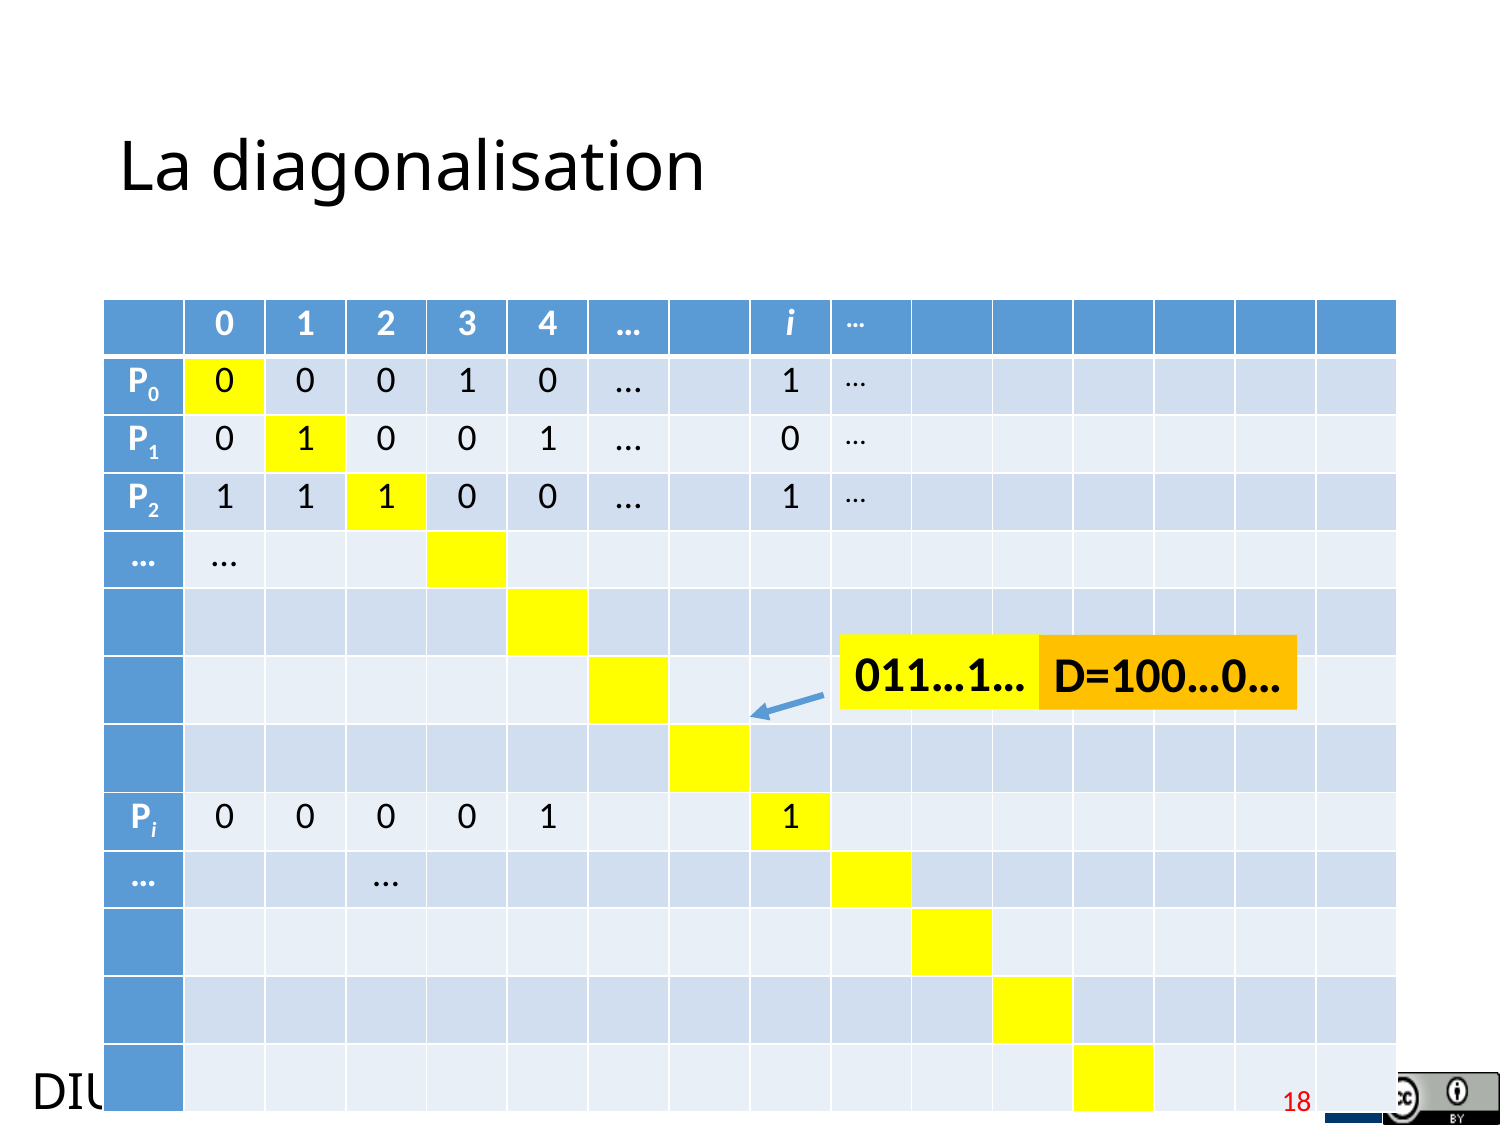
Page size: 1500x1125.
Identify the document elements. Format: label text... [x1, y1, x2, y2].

table_cell [993, 589, 1072, 634]
table_cell [589, 793, 668, 850]
table_cell [1074, 474, 1153, 530]
table_cell [751, 657, 830, 723]
table_header [1155, 300, 1234, 354]
table_cell [832, 1045, 911, 1111]
table_cell [427, 725, 506, 792]
table_cell [670, 852, 749, 907]
table_cell [1236, 725, 1315, 792]
table_header 3 [427, 300, 506, 354]
table_cell 1 [508, 793, 587, 850]
table_cell [1074, 416, 1153, 472]
table_cell [993, 1045, 1072, 1111]
table_cell [912, 589, 992, 634]
table_cell [266, 657, 345, 723]
table_cell [427, 657, 506, 723]
table_cell … [589, 474, 668, 530]
table_cell [912, 532, 992, 587]
table_cell [993, 474, 1072, 530]
table_cell [104, 589, 183, 655]
table_cell [1236, 589, 1315, 655]
table_cell [1155, 725, 1234, 792]
table_cell [1155, 359, 1234, 414]
table_cell [1074, 793, 1153, 850]
table_cell [670, 589, 749, 655]
table_cell [427, 852, 506, 907]
table_cell [993, 710, 1072, 723]
table_header [670, 300, 749, 354]
table_cell [347, 977, 426, 1043]
table_header [993, 300, 1072, 354]
table_cell [508, 852, 587, 907]
table_cell 0 [427, 416, 506, 472]
table_cell [1074, 852, 1153, 907]
table_cell [751, 589, 830, 655]
table_header … [832, 300, 911, 354]
table_cell [832, 657, 911, 723]
table_cell 0 [347, 359, 426, 414]
table_cell [1236, 977, 1315, 1043]
table_cell [1317, 852, 1396, 907]
table_cell [1074, 532, 1153, 587]
table_cell P1 [104, 416, 183, 472]
table_cell [508, 657, 587, 723]
table_cell [185, 589, 264, 655]
title La diagonalisation [103, 59, 1397, 278]
table_cell [185, 1045, 264, 1111]
table_cell [1155, 1045, 1234, 1111]
table_cell [347, 657, 426, 723]
table_cell [751, 532, 830, 587]
table_cell [993, 416, 1072, 472]
table_cell [832, 532, 911, 587]
table_header i [751, 300, 830, 354]
table_cell [185, 657, 264, 723]
slide_number <numéro> [1240, 1070, 1327, 1125]
table_cell 1 [508, 416, 587, 472]
table_cell 0 [185, 416, 264, 472]
table_cell [993, 793, 1072, 850]
table_cell [266, 725, 345, 792]
table_cell [1074, 589, 1153, 634]
table_cell [104, 725, 183, 792]
table_cell [751, 977, 830, 1043]
table_cell [347, 589, 426, 655]
table_cell 0 [427, 474, 506, 530]
table_cell [832, 793, 911, 850]
table_header 2 [347, 300, 426, 354]
table_cell [427, 977, 506, 1043]
table_cell [993, 852, 1072, 907]
table_cell [1317, 977, 1396, 1043]
table_cell … [832, 474, 911, 530]
table_cell [347, 1045, 426, 1111]
table_cell 1 [427, 359, 506, 414]
table_header 0 [185, 300, 264, 354]
table_cell [266, 852, 345, 907]
picture [1383, 1072, 1500, 1125]
table_cell [1074, 977, 1153, 1043]
table_cell [1236, 1045, 1315, 1111]
table_header [1317, 300, 1396, 354]
table_cell [1155, 977, 1234, 1043]
table_cell [670, 725, 749, 792]
table_cell [1155, 589, 1234, 634]
table_cell [751, 725, 830, 792]
table_cell [589, 532, 668, 587]
table_cell [1236, 359, 1315, 414]
table_cell 1 [266, 474, 345, 530]
table_cell [670, 657, 749, 723]
table_cell … [832, 416, 911, 472]
table_header 1 [266, 300, 345, 354]
table_cell [1236, 532, 1315, 587]
table_cell [1236, 657, 1315, 723]
table_cell [751, 909, 830, 975]
table_cell 0 [508, 474, 587, 530]
table_cell [1236, 793, 1315, 850]
table_cell [1074, 359, 1153, 414]
table_cell 1 [266, 416, 345, 472]
table_cell [832, 725, 911, 792]
table_cell [508, 725, 587, 792]
table_cell [1074, 1045, 1153, 1111]
table_cell [508, 1045, 587, 1111]
table_cell [589, 852, 668, 907]
text_box 011…1… [840, 634, 1039, 710]
table_cell [1317, 657, 1396, 723]
table_cell [427, 532, 506, 587]
table_cell … [185, 532, 264, 587]
table_cell [1317, 359, 1396, 414]
table_cell [993, 909, 1072, 975]
table_cell [1155, 532, 1234, 587]
table_cell [1236, 416, 1315, 472]
table_cell 0 [347, 416, 426, 472]
table_cell 1 [347, 474, 426, 530]
table_header [1074, 300, 1153, 354]
table_cell [670, 359, 749, 414]
table_cell [589, 909, 668, 975]
table_cell [912, 852, 992, 907]
table_cell [993, 532, 1072, 587]
table_cell [1236, 852, 1315, 907]
table_cell [832, 909, 911, 975]
table_cell [993, 359, 1072, 414]
table_cell [670, 416, 749, 472]
table_cell [670, 474, 749, 530]
table_cell P2 [104, 474, 183, 530]
table_cell … [104, 532, 183, 587]
table_cell [832, 977, 911, 1043]
table_header 4 [508, 300, 587, 354]
table_cell [832, 589, 911, 655]
table_cell [1236, 909, 1315, 975]
table_cell [185, 725, 264, 792]
table_cell [266, 589, 345, 655]
table_cell [589, 589, 668, 655]
table_cell [589, 725, 668, 792]
table_cell 0 [185, 359, 264, 414]
table_cell [912, 416, 992, 472]
table_cell 1 [751, 793, 830, 850]
table_cell [427, 1045, 506, 1111]
table_cell 0 [266, 359, 345, 414]
table_cell [185, 852, 264, 907]
table_cell Pi [104, 793, 183, 850]
table_cell [589, 977, 668, 1043]
table_cell [1317, 416, 1396, 472]
picture [1327, 1113, 1382, 1123]
table_cell [993, 977, 1072, 1043]
table_cell … [589, 416, 668, 472]
table_cell [1155, 852, 1234, 907]
table_cell [912, 725, 992, 792]
table_cell [993, 725, 1072, 792]
table_cell [508, 977, 587, 1043]
table_cell [1317, 474, 1396, 530]
table_cell … [832, 359, 911, 414]
table_cell [185, 977, 264, 1043]
table_cell [832, 852, 911, 907]
table_cell [912, 474, 992, 530]
table_cell [104, 657, 183, 723]
table_cell 0 [427, 793, 506, 850]
text_box D=100…0… [1039, 634, 1298, 710]
table_cell 0 [508, 359, 587, 414]
table_cell … [589, 359, 668, 414]
table_cell [1155, 474, 1234, 530]
table_cell P0 [104, 359, 183, 414]
table_cell 1 [751, 474, 830, 530]
table_cell [347, 532, 426, 587]
table_cell [670, 1045, 749, 1111]
table_header [1236, 300, 1315, 354]
table_cell [670, 793, 749, 850]
table_header … [589, 300, 668, 354]
table_cell [912, 710, 992, 723]
table_cell [266, 977, 345, 1043]
table_cell [1317, 532, 1396, 587]
table_cell [185, 909, 264, 975]
table_cell [670, 532, 749, 587]
table_cell [508, 589, 587, 655]
table_cell [1155, 710, 1234, 723]
table_cell 0 [347, 793, 426, 850]
table_cell … [104, 852, 183, 907]
table_cell [347, 909, 426, 975]
table_cell [104, 909, 183, 975]
table_cell [1317, 909, 1396, 975]
table_cell [508, 909, 587, 975]
table_cell [508, 532, 587, 587]
table_cell [104, 1045, 183, 1111]
table_cell [1317, 793, 1396, 850]
table_cell [1155, 416, 1234, 472]
table_cell [1155, 793, 1234, 850]
table_cell [589, 657, 668, 723]
table_cell [266, 909, 345, 975]
table_cell 1 [185, 474, 264, 530]
table_cell [751, 852, 830, 907]
table_cell [1317, 589, 1396, 655]
table_cell 1 [751, 359, 830, 414]
table_cell [1317, 725, 1396, 792]
table_cell [427, 909, 506, 975]
table_header [104, 300, 183, 354]
table_cell [912, 977, 992, 1043]
table_cell [427, 589, 506, 655]
table_cell [347, 725, 426, 792]
table_cell [670, 977, 749, 1043]
table_cell [266, 1045, 345, 1111]
table_cell [912, 909, 992, 975]
table_cell 0 [266, 793, 345, 850]
table_cell [670, 909, 749, 975]
table_cell 0 [751, 416, 830, 472]
table_cell [751, 1045, 830, 1111]
table_cell [1155, 909, 1234, 975]
table_cell [266, 532, 345, 587]
table_cell [1236, 474, 1315, 530]
table_cell [1074, 710, 1153, 723]
table_cell [1317, 1045, 1396, 1111]
table_cell [912, 793, 992, 850]
table_cell [1074, 909, 1153, 975]
table_cell [912, 359, 992, 414]
table_header [912, 300, 992, 354]
table_cell … [347, 852, 426, 907]
table_cell [104, 977, 183, 1043]
table_cell [589, 1045, 668, 1111]
table_cell [1074, 725, 1153, 792]
table_cell [912, 1045, 992, 1111]
table_cell 0 [185, 793, 264, 850]
